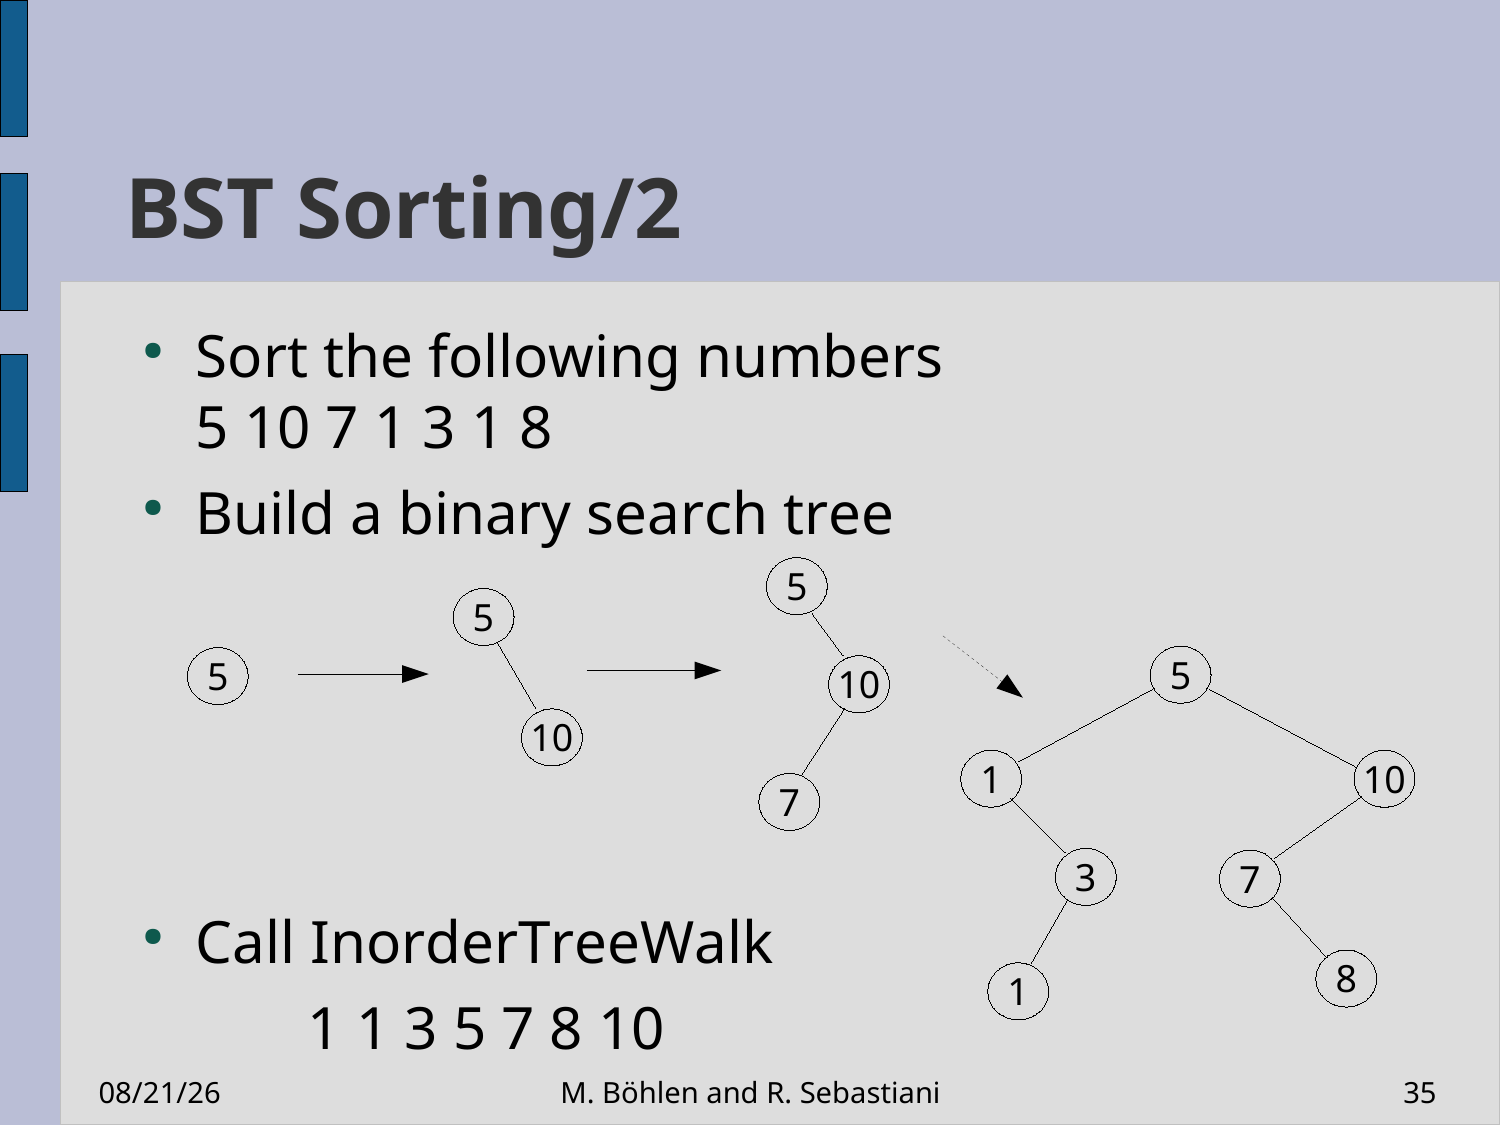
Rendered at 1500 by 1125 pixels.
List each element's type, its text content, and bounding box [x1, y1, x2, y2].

text_box 1 [987, 962, 1049, 1020]
text_box 8 [1315, 950, 1377, 1008]
text_box 7 [758, 773, 820, 831]
list Sort the following numbers 5 10 7 1 3 1 8 Build a binary search tree Call InorderTreeWalk 1 1 3 5 7 8 10 [110, 312, 1392, 1037]
text_box 10 [521, 708, 583, 766]
text_box 10 [828, 655, 890, 713]
text_box 7 [1219, 850, 1281, 908]
text_box 1 [960, 750, 1022, 808]
text_box 5 [766, 557, 828, 615]
text_box 5 [187, 647, 249, 705]
text_box 3 [1055, 848, 1117, 906]
text_box 5 [453, 588, 515, 646]
text_box 5 [1150, 646, 1212, 704]
title BST Sorting/2 [110, 67, 1392, 271]
text_box 10 [1354, 750, 1415, 808]
